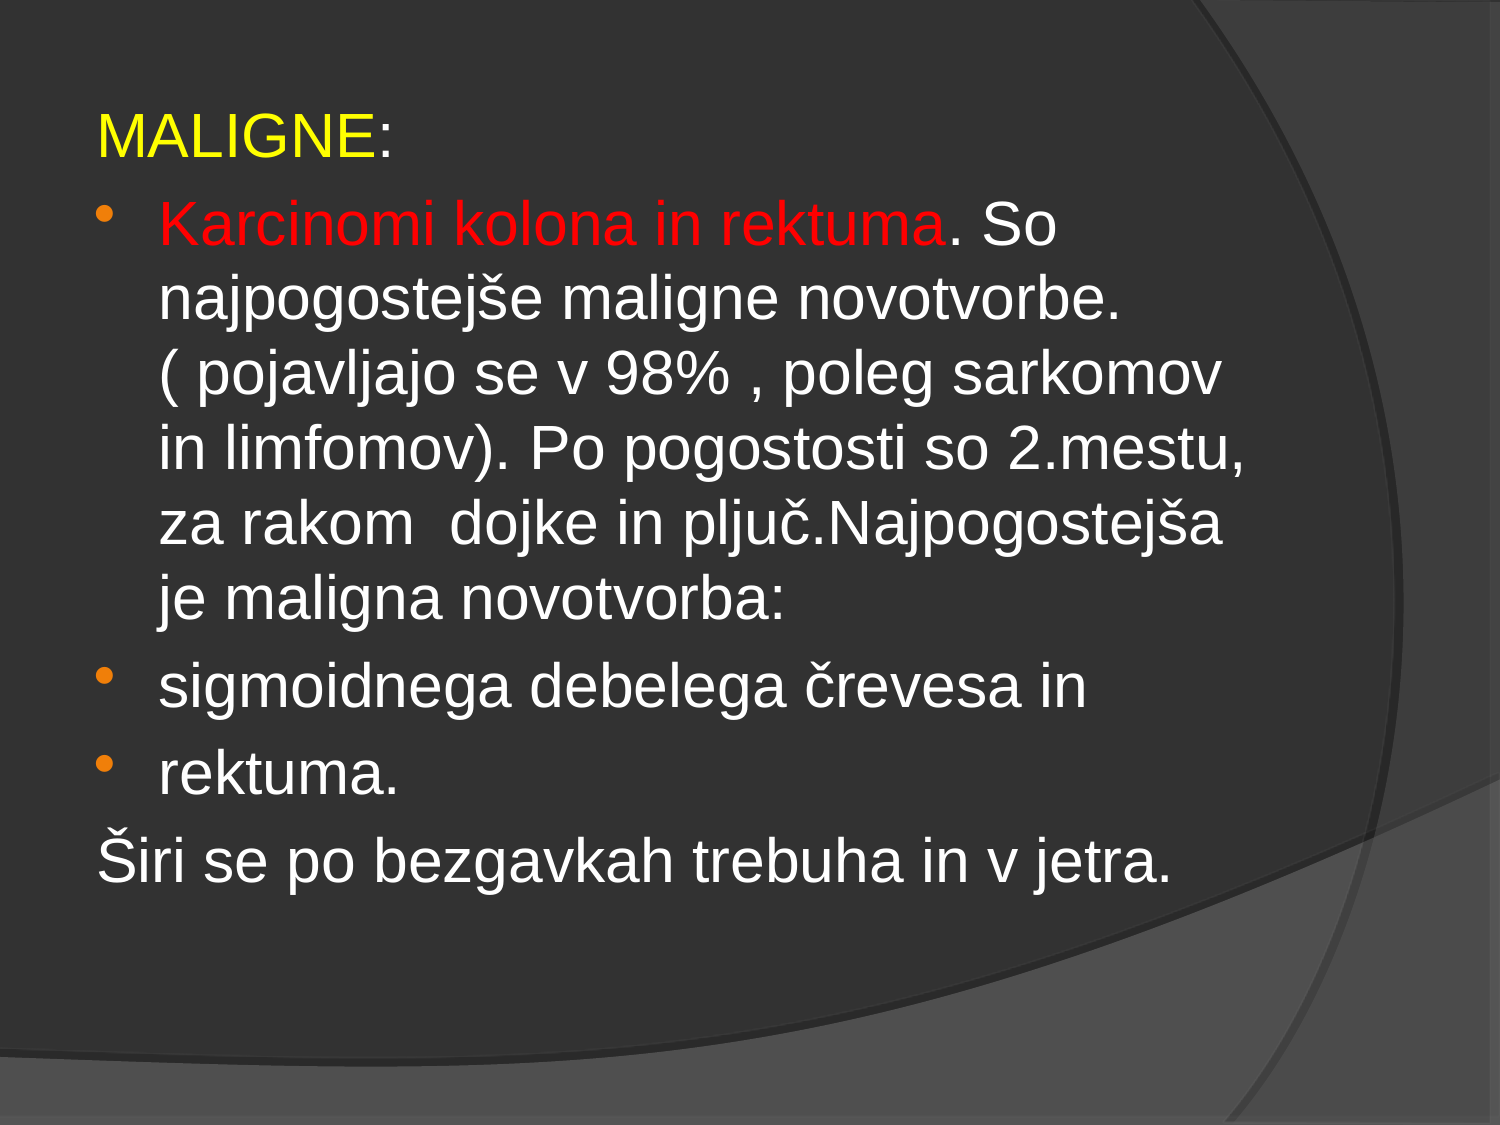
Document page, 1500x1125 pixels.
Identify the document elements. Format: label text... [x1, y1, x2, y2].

list MALIGNE: Karcinomi kolona in rektuma. So najpogostejše maligne novotvorbe.( pojavljajo se v 98% , poleg sarkomov in limfomov). Po pogostosti so 2.mestu, za rakom dojke in pljuč.Najpogostejša je maligna novotvorba: sigmoidnega debelega črevesa in rektuma. Širi se po bezgavkah trebuha in v jetra. [75, 0, 1300, 1005]
